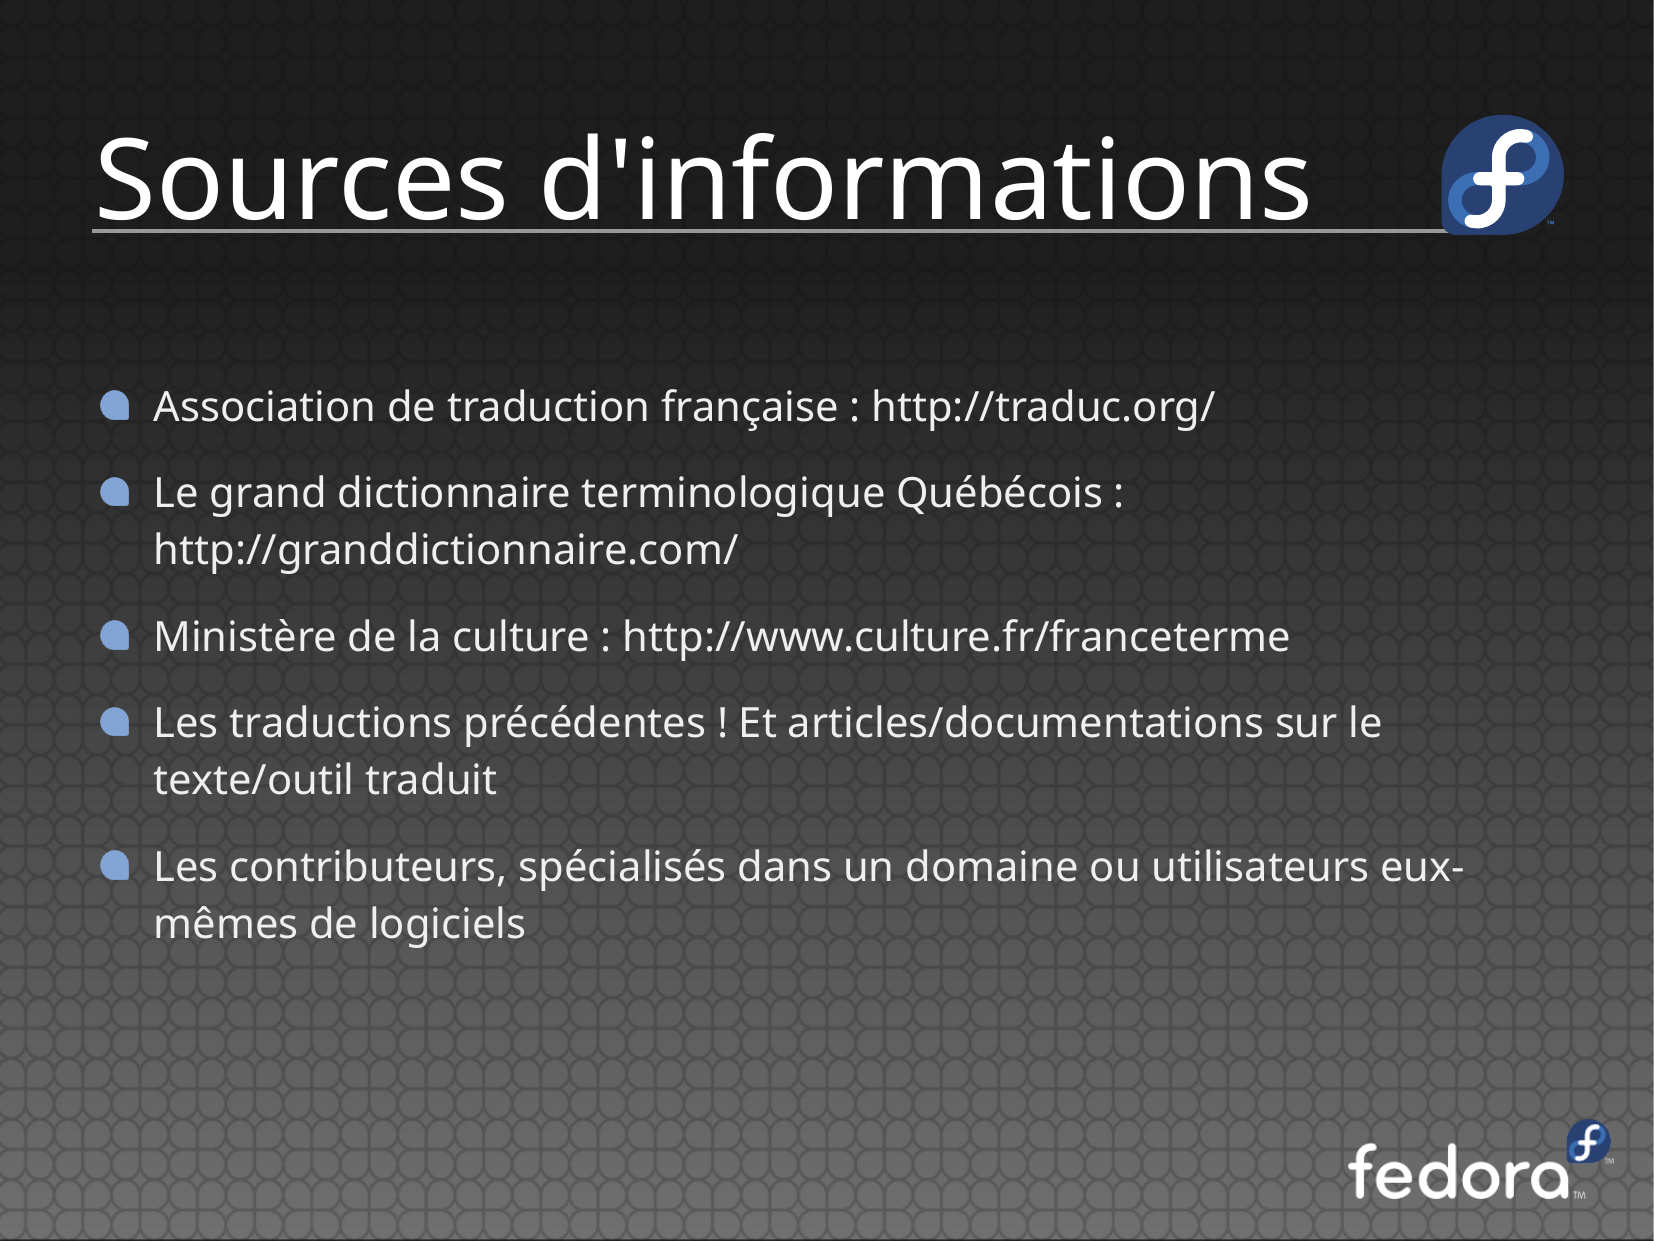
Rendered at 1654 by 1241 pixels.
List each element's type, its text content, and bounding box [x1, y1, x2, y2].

list Association de traduction française : http://traduc.org/ Le grand dictionnaire terminologique Québécois : http://granddictionnaire.com/ Ministère de la culture : http://www.culture.fr/franceterme Les traductions précédentes ! Et articles/documentations sur le texte/outil traduit Les contributeurs, spécialisés dans un domaine ou utilisateurs eux-mêmes de logiciels [82, 290, 1571, 1094]
title Sources d'informations [94, 61, 1582, 291]
picture [0, 0, 1654, 1241]
